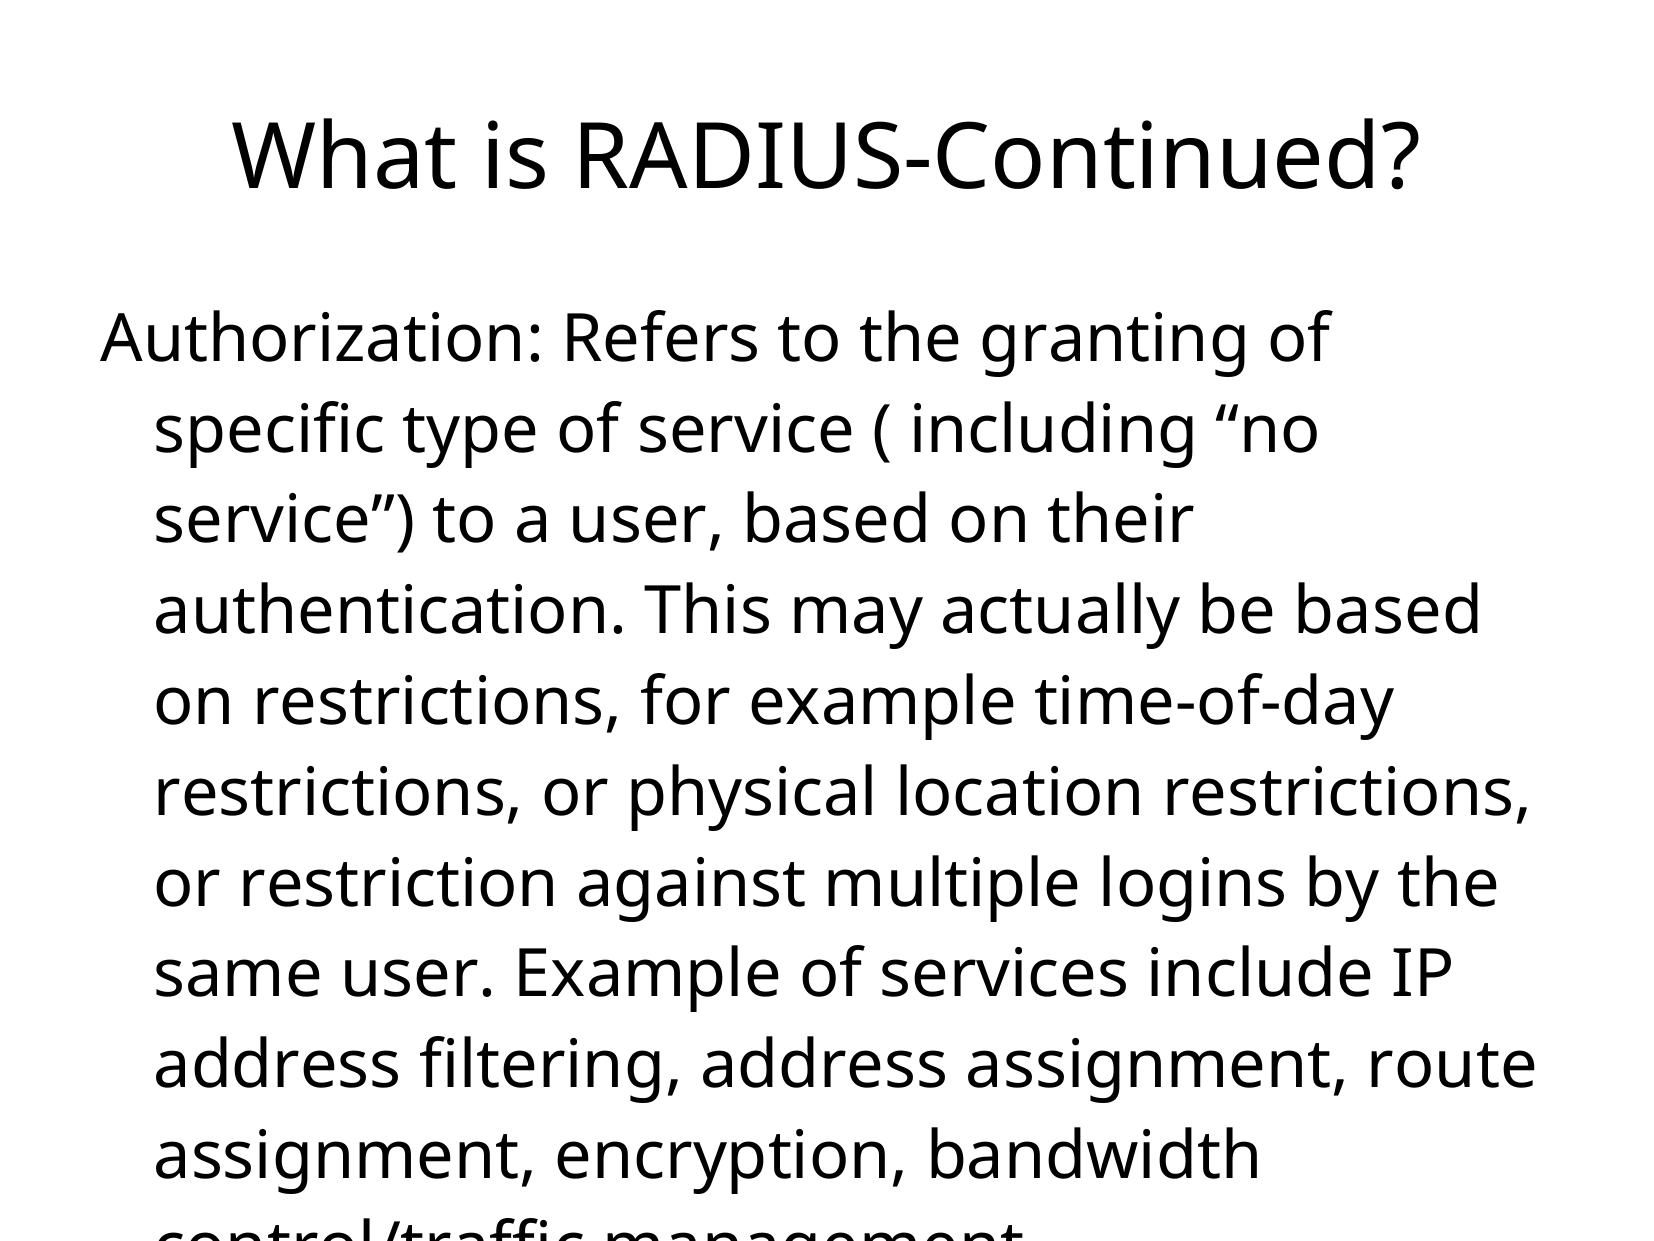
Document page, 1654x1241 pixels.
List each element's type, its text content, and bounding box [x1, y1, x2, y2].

title What is RADIUS-Continued? [82, 49, 1571, 257]
list Authorization: Refers to the granting of specific type of service ( including “no service”) to a user, based on their authentication. This may actually be based on restrictions, for example time-of-day restrictions, or physical location restrictions, or restriction against multiple logins by the same user. Example of services include IP address filtering, address assignment, route assignment, encryption, bandwidth control/traffic management. [82, 290, 1571, 1094]
